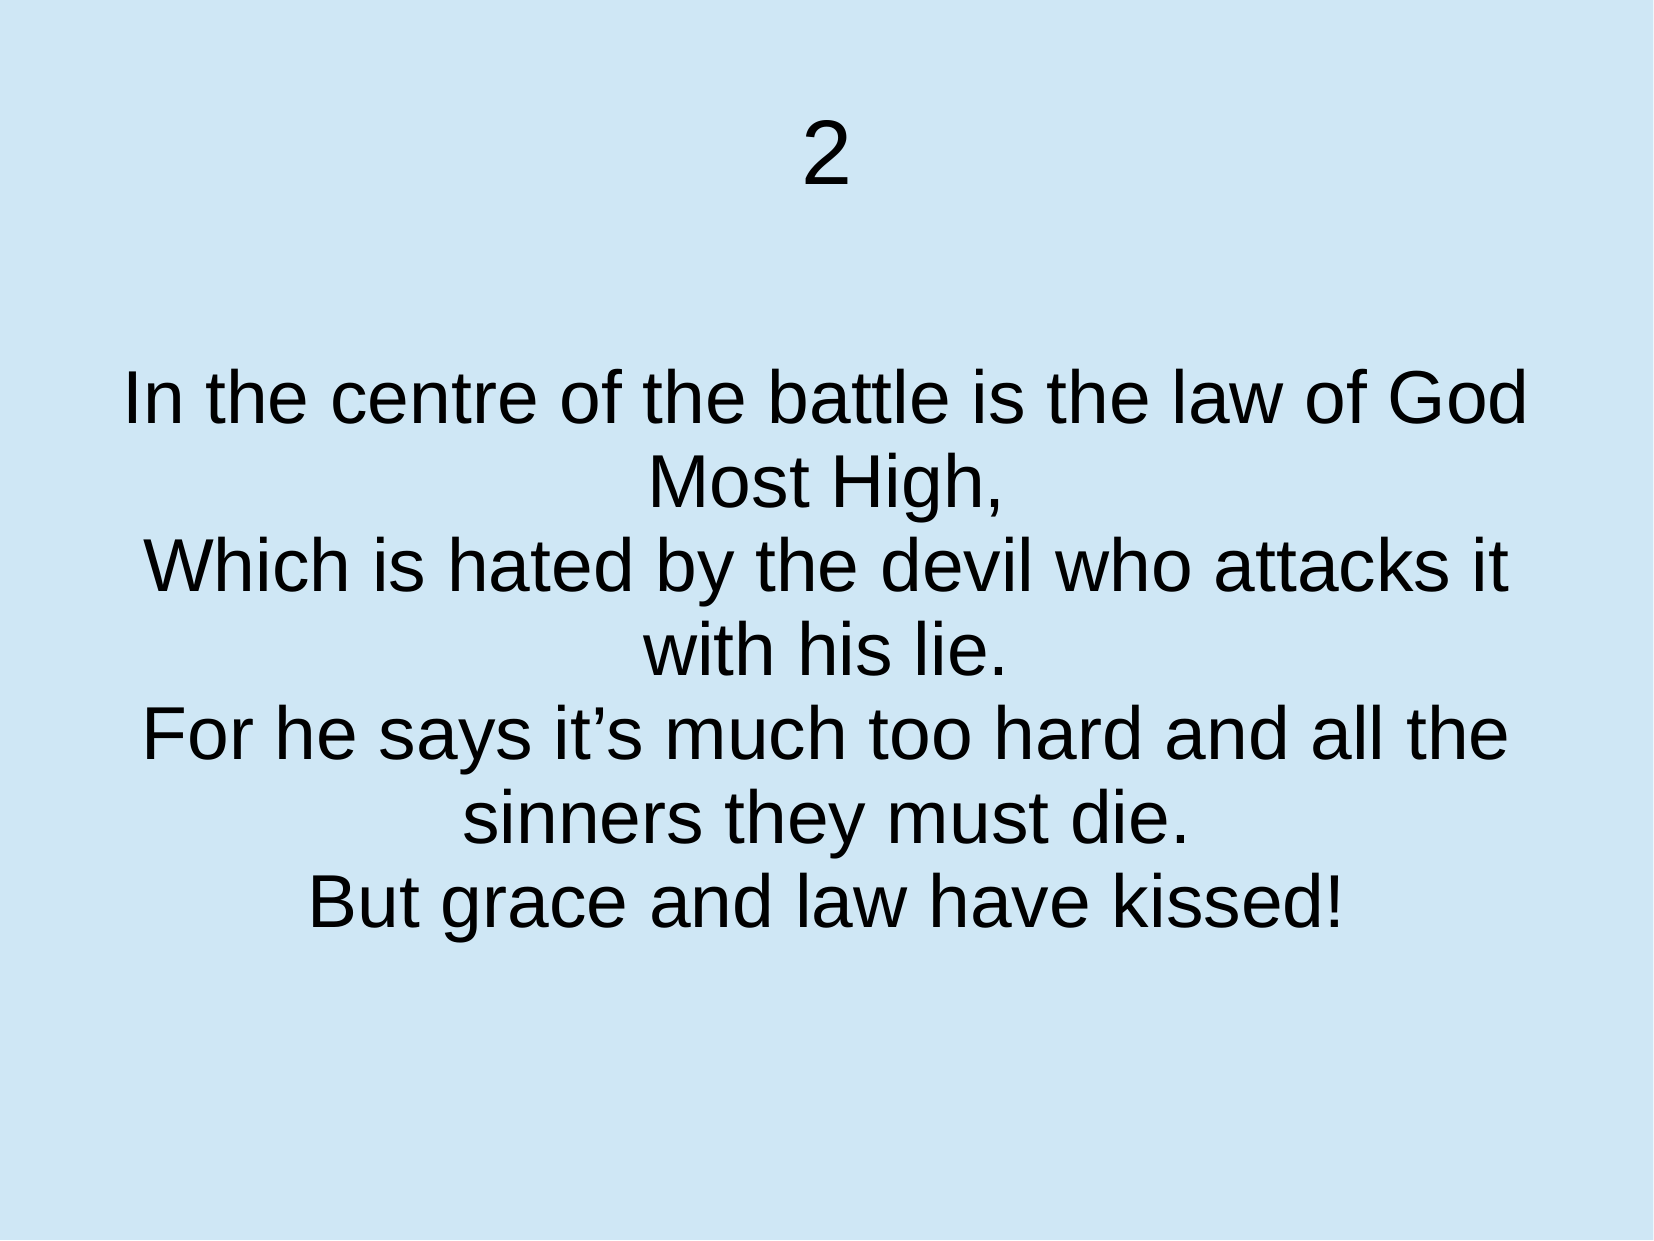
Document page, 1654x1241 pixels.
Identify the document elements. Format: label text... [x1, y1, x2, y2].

title 2 [82, 49, 1571, 257]
subtitle In the centre of the battle is the law of God Most High, Which is hated by the devil who attacks it with his lie. For he says it’s much too hard and all the sinners they must die. But grace and law have kissed! [82, 290, 1571, 1010]
